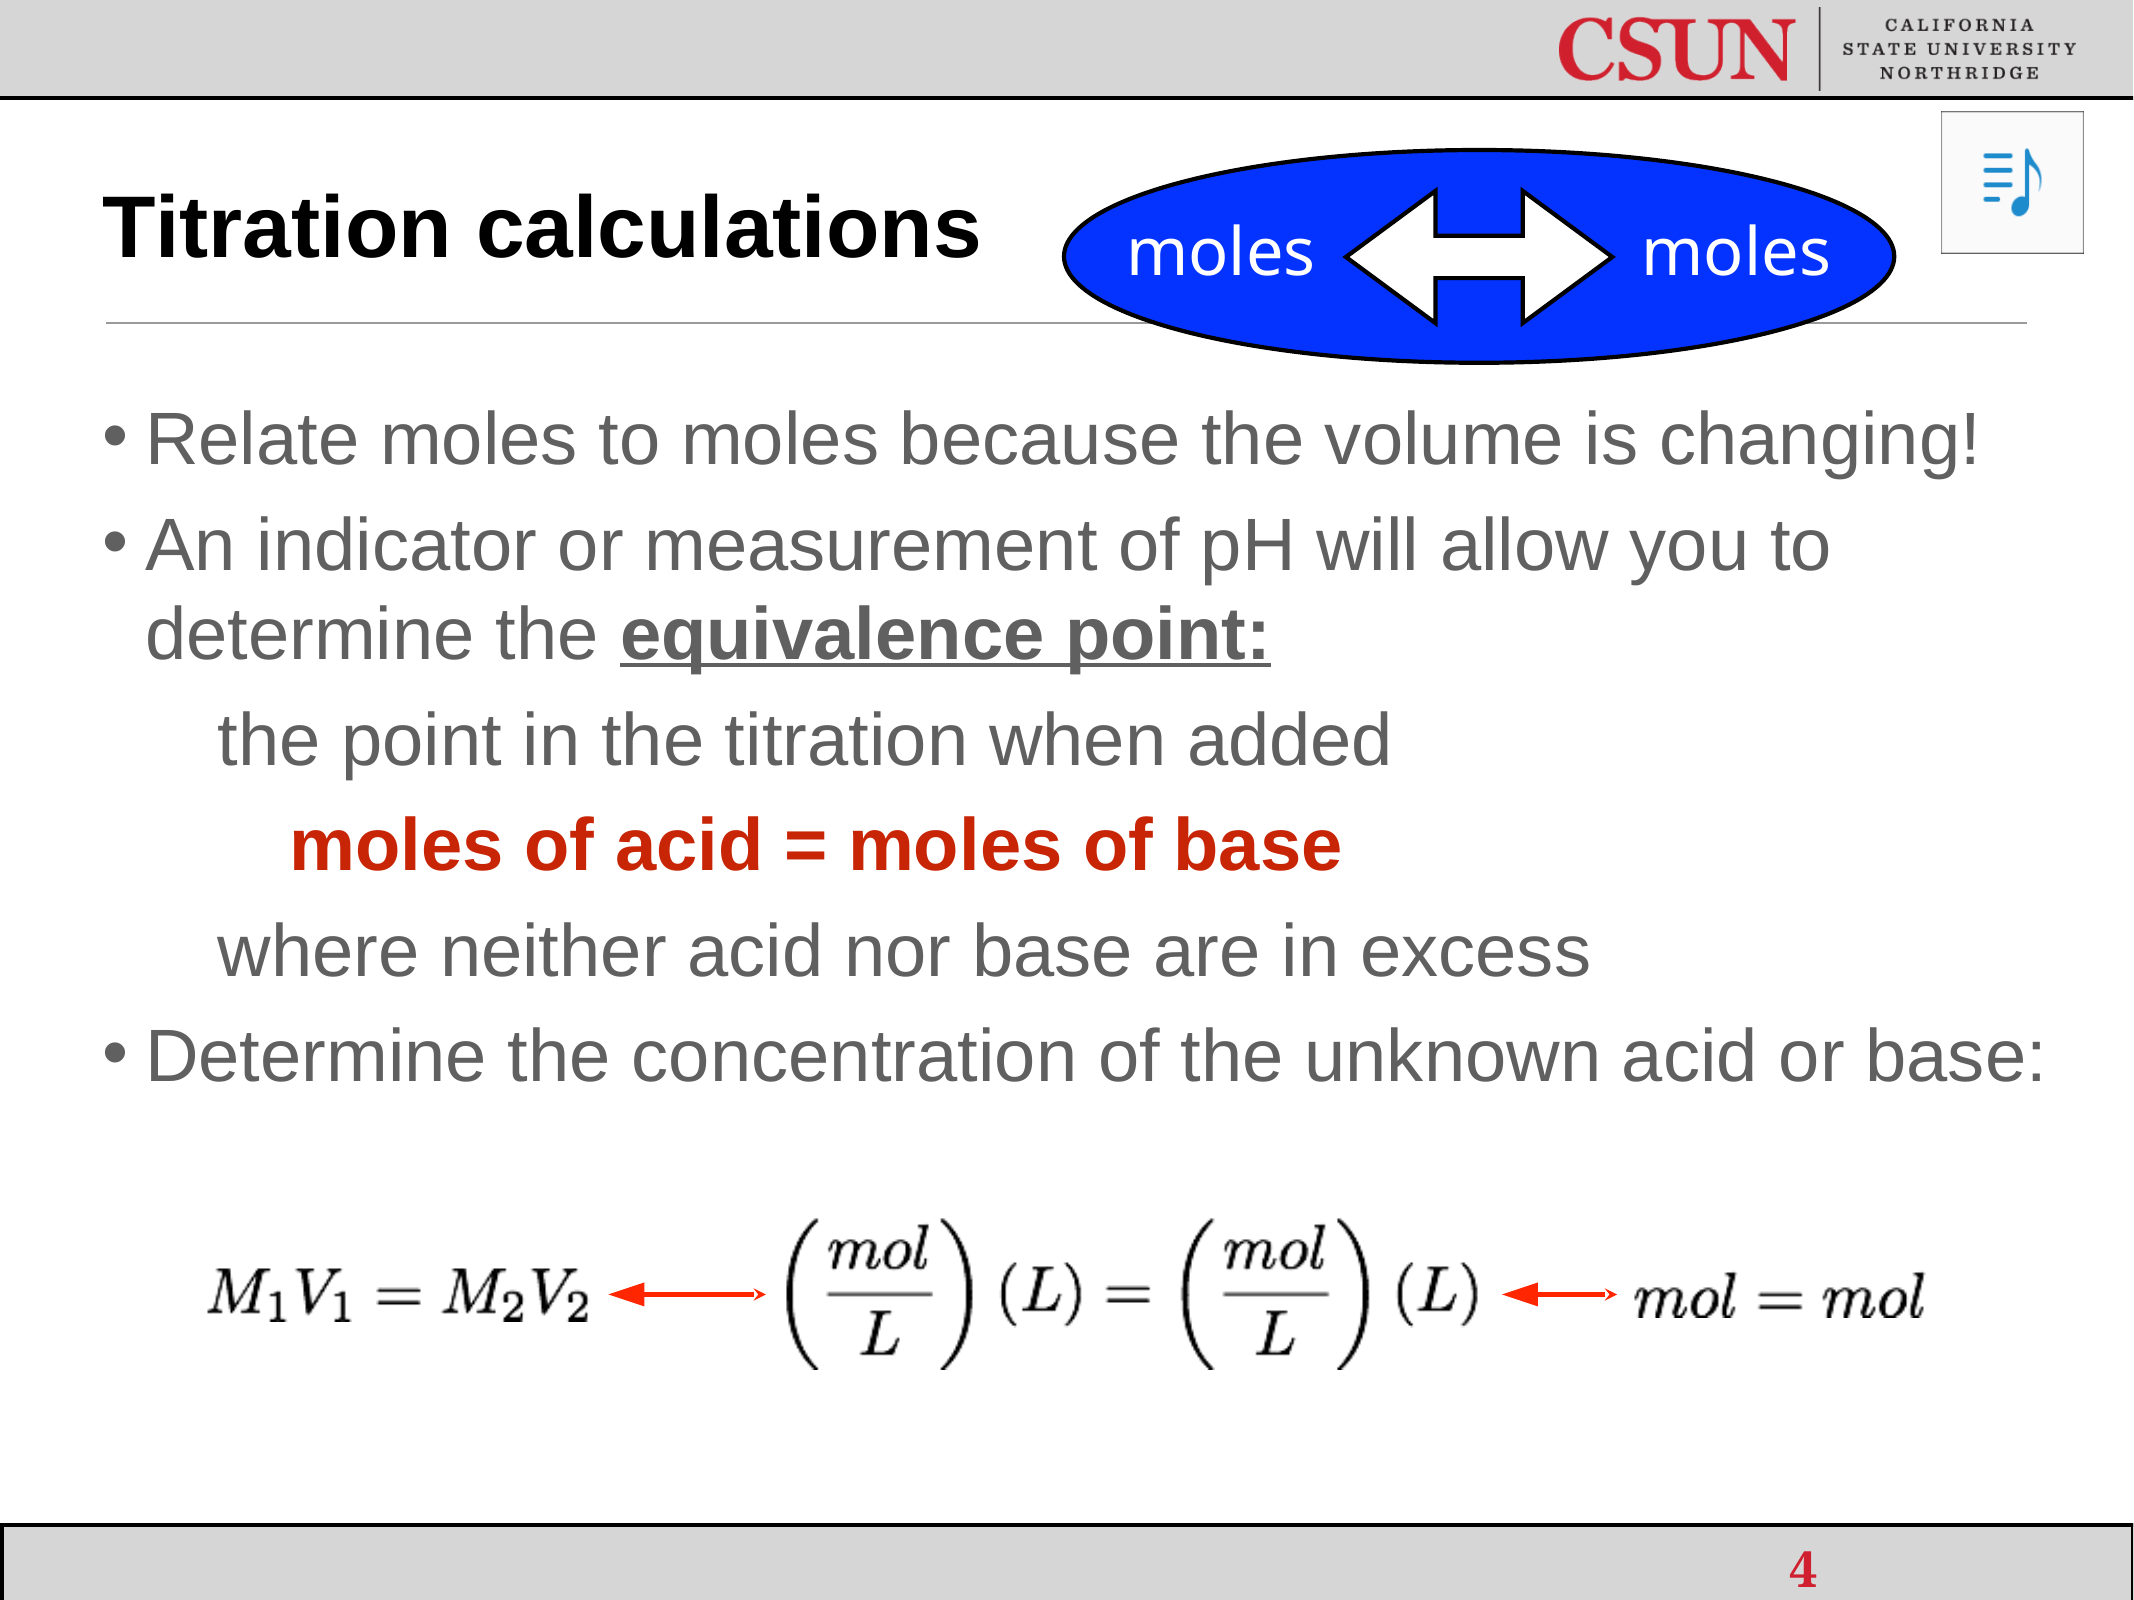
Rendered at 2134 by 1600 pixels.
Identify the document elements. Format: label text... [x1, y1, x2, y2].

picture [785, 1217, 1480, 1370]
text_box [1940, 110, 2086, 256]
list Relate moles to moles because the volume is changing! An indicator or measurement of pH will allow you to determine the equivalence point: the point in the titration when added moles of acid = moles of base where neither acid nor base are in excess Determine the concentration of the unknown acid or base: [93, 382, 2071, 1190]
picture [206, 1267, 592, 1322]
text_box [1063, 150, 1895, 363]
picture [1559, 7, 2076, 91]
text_box moles [1625, 217, 1848, 298]
text_box moles [1110, 217, 1332, 297]
title Titration calculations [93, 104, 2040, 284]
picture [1633, 1269, 1928, 1318]
